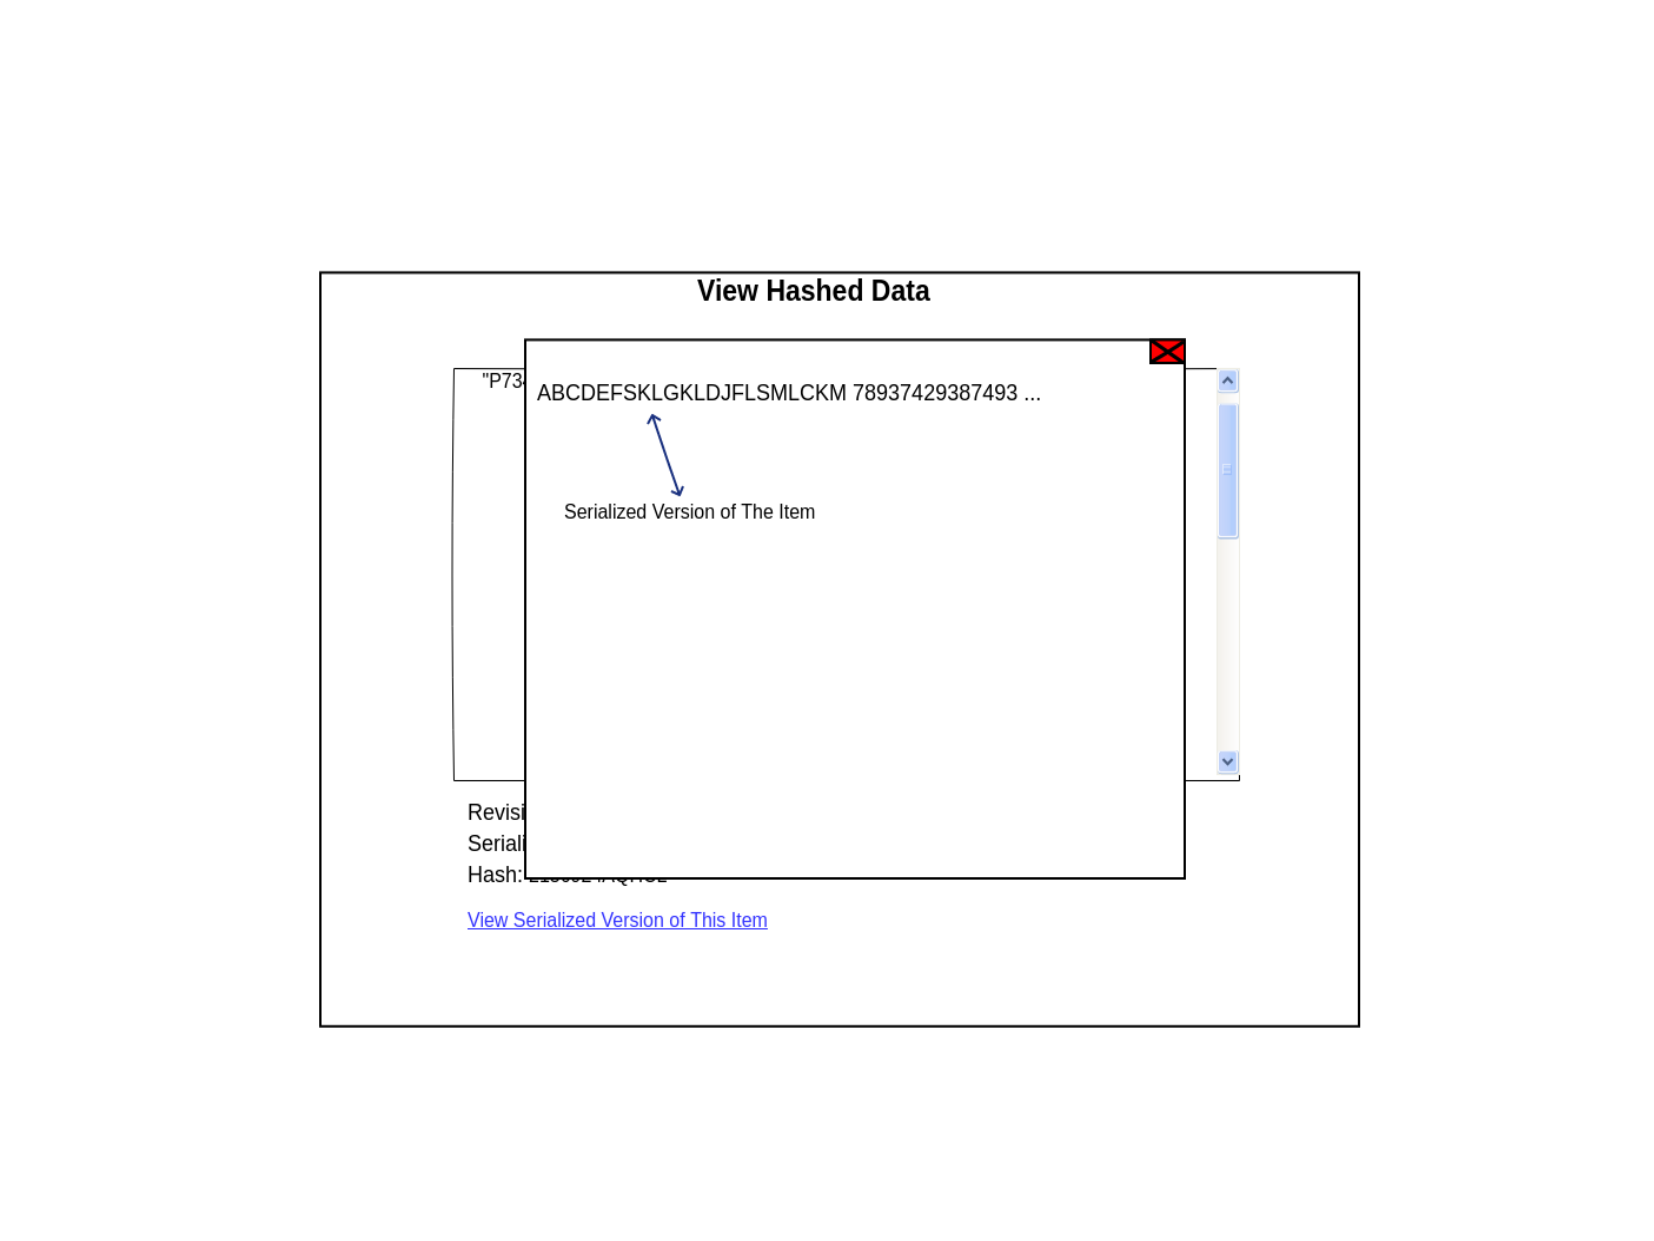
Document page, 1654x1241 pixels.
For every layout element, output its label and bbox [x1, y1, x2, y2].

picture [59, 205, 1654, 1241]
